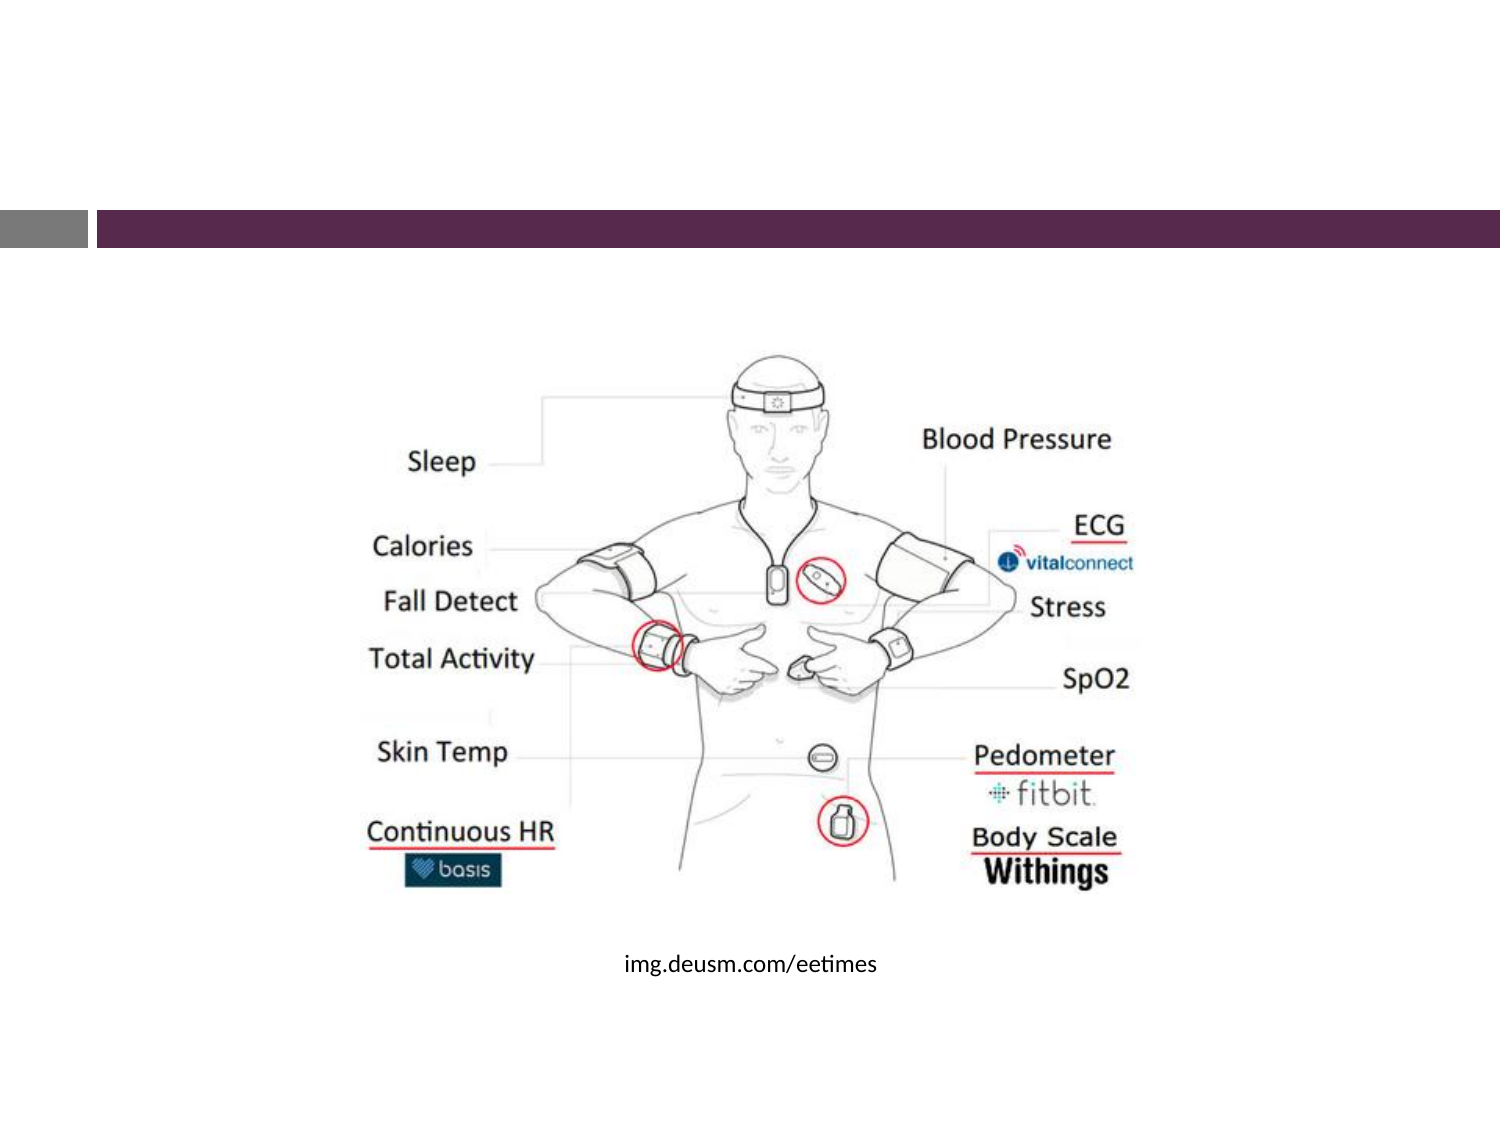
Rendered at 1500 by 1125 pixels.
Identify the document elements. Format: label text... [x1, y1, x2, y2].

picture [360, 349, 1142, 894]
text_box img.deusm.com/eetimes [542, 941, 960, 986]
